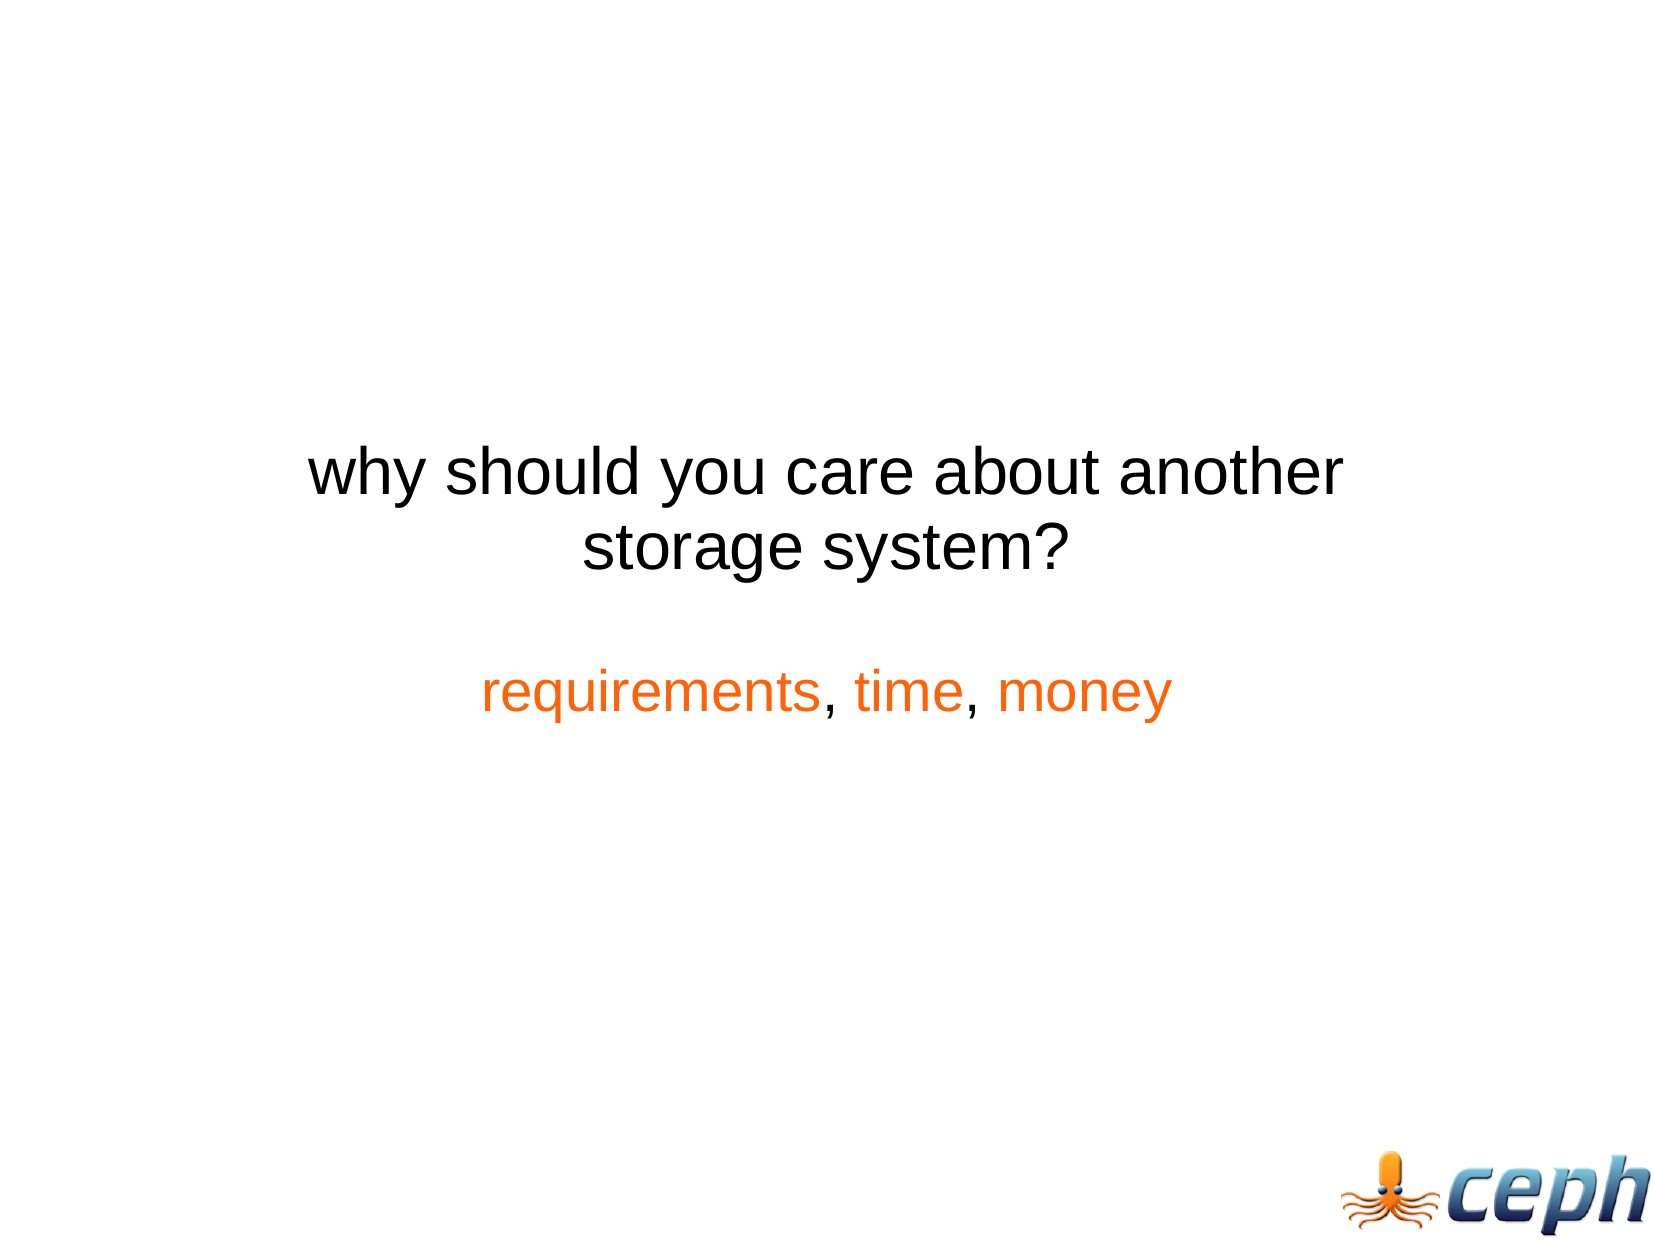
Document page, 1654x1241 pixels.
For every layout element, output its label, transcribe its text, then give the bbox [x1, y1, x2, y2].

picture [1335, 1151, 1651, 1239]
subtitle why should you care about another storage system? requirements, time, money [82, 49, 1571, 1109]
